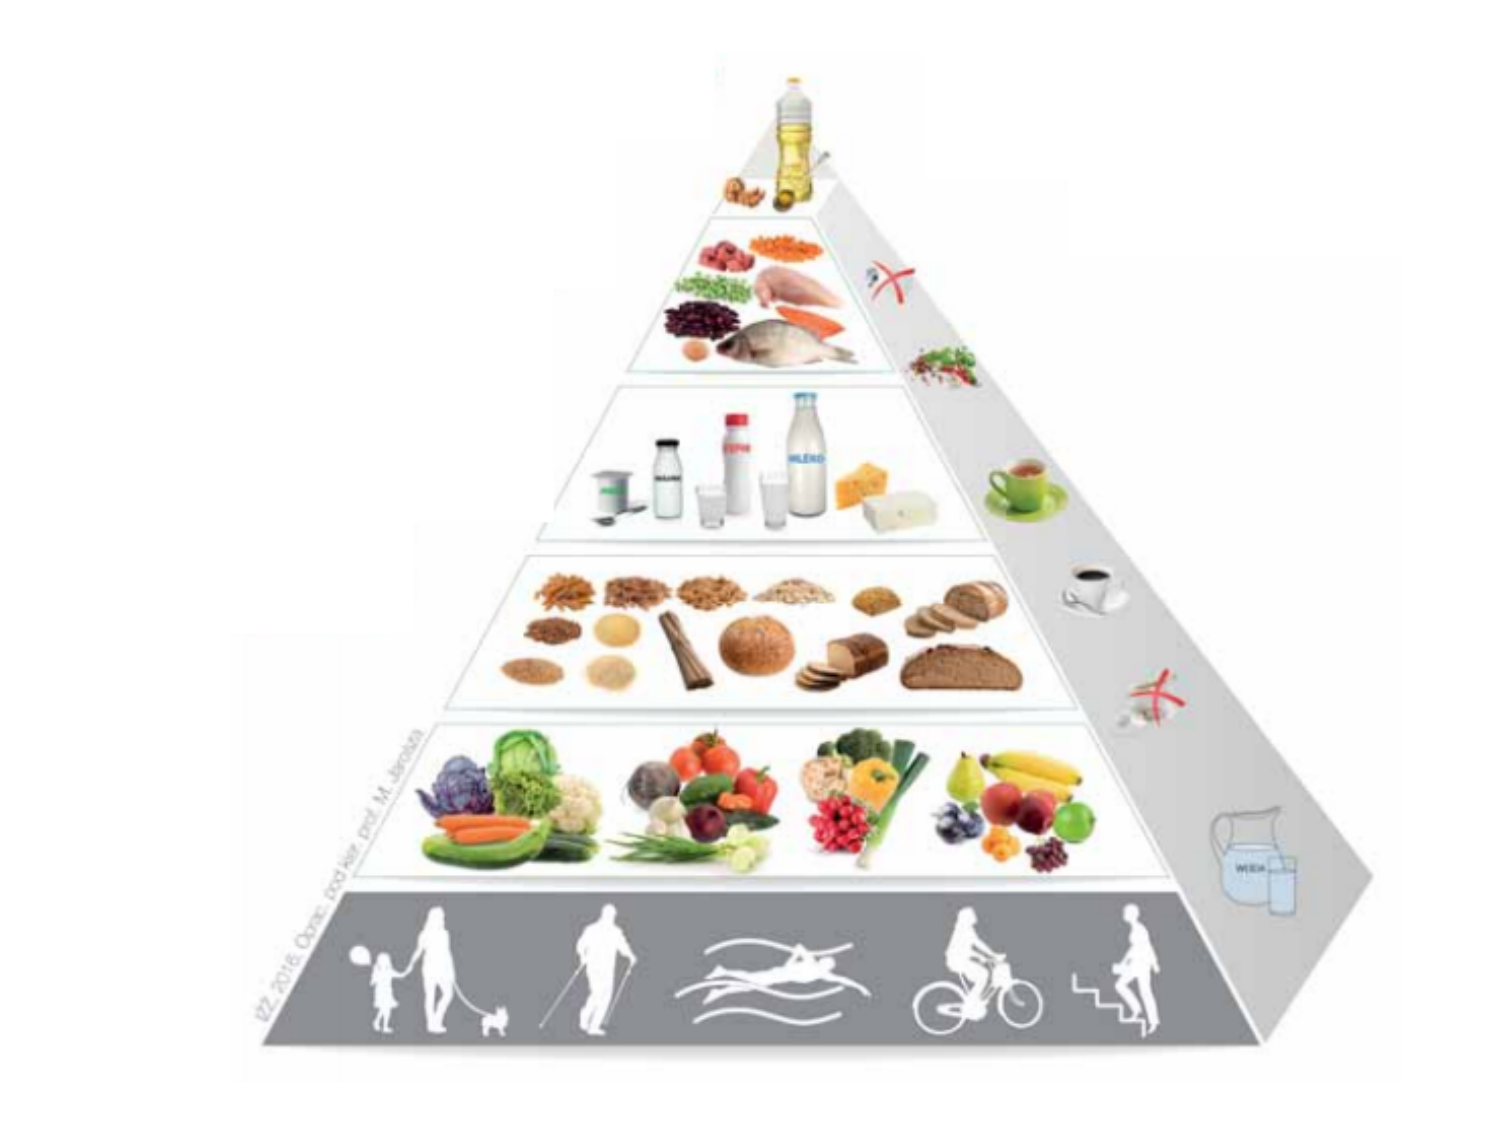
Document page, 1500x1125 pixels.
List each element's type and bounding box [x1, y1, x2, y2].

picture [230, 52, 1402, 1083]
